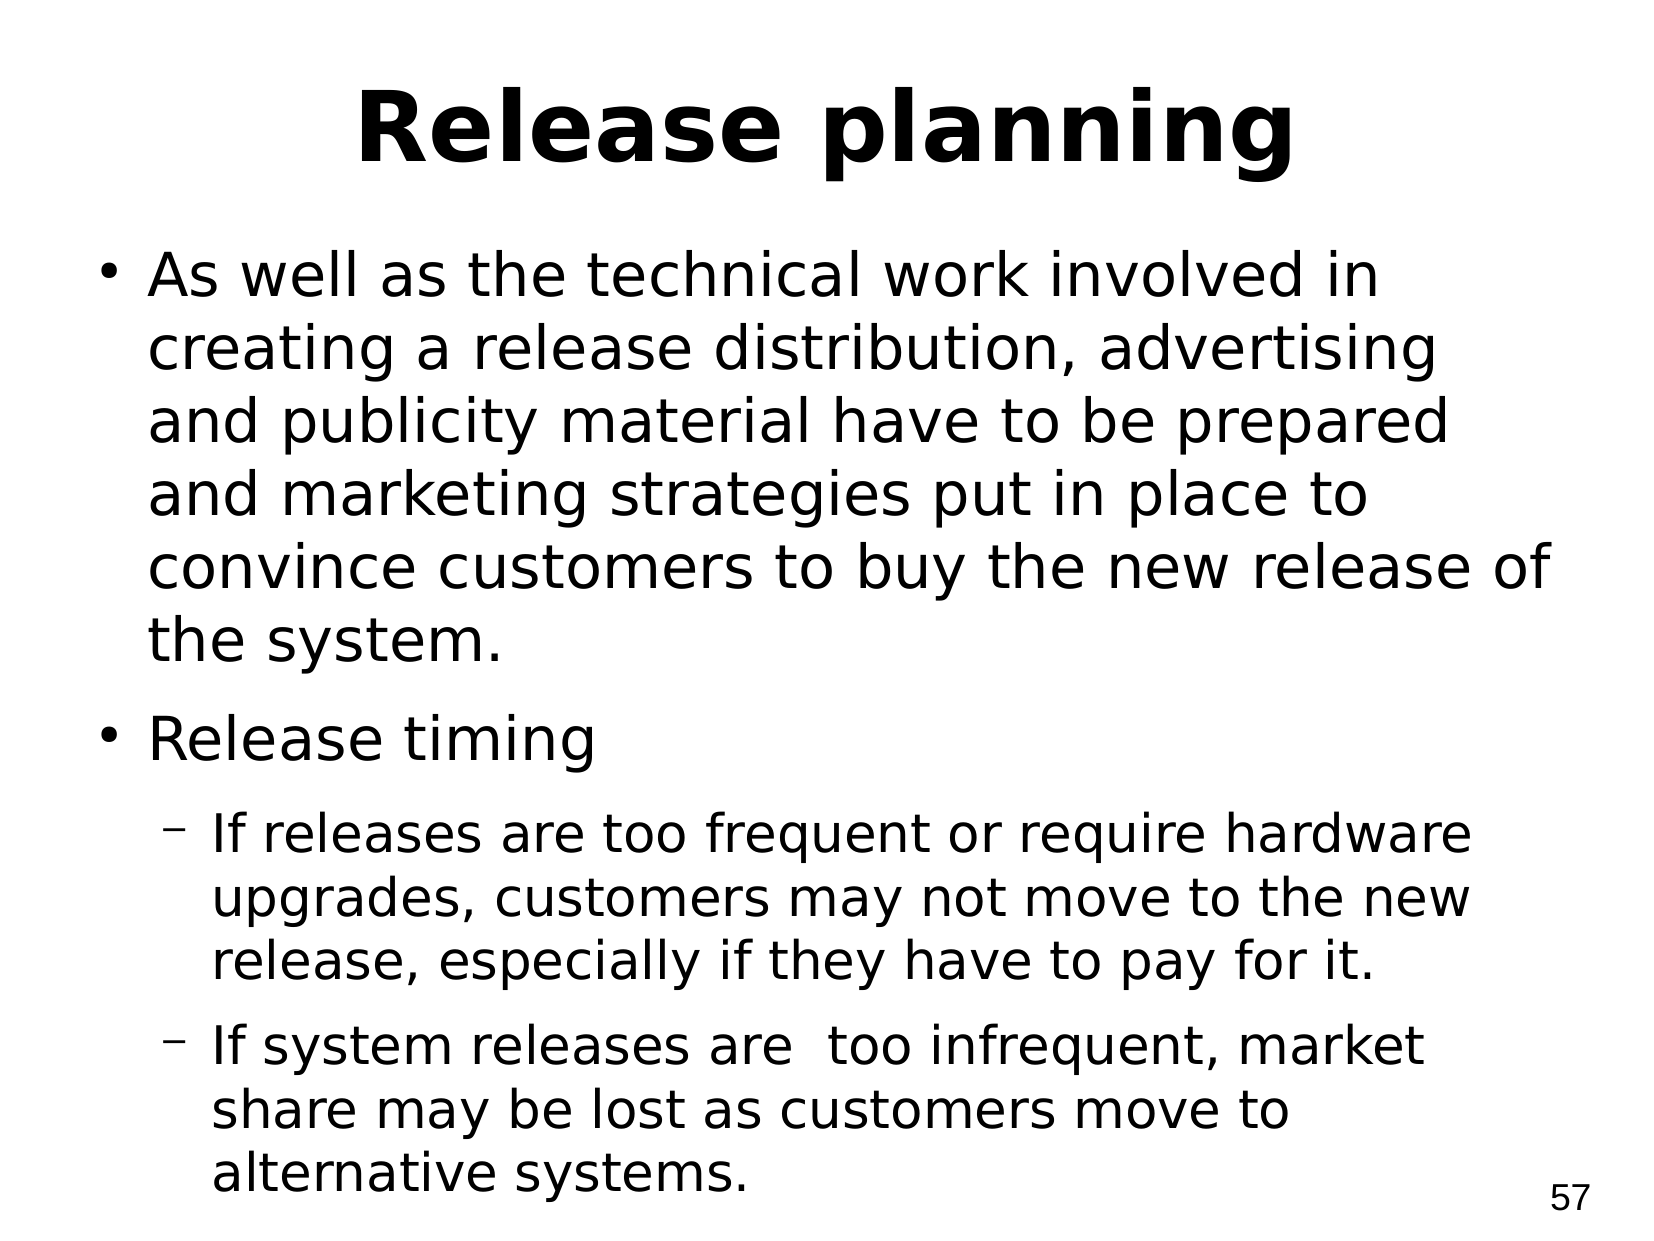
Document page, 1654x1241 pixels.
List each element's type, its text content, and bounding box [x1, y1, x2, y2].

title Release planning [82, 49, 1571, 196]
list As well as the technical work involved in creating a release distribution, advertising and publicity material have to be prepared and marketing strategies put in place to convince customers to buy the new release of the system. Release timing If releases are too frequent or require hardware upgrades, customers may not move to the new release, especially if they have to pay for it. If system releases are too infrequent, market share may be lost as customers move to alternative systems. [82, 236, 1571, 1205]
